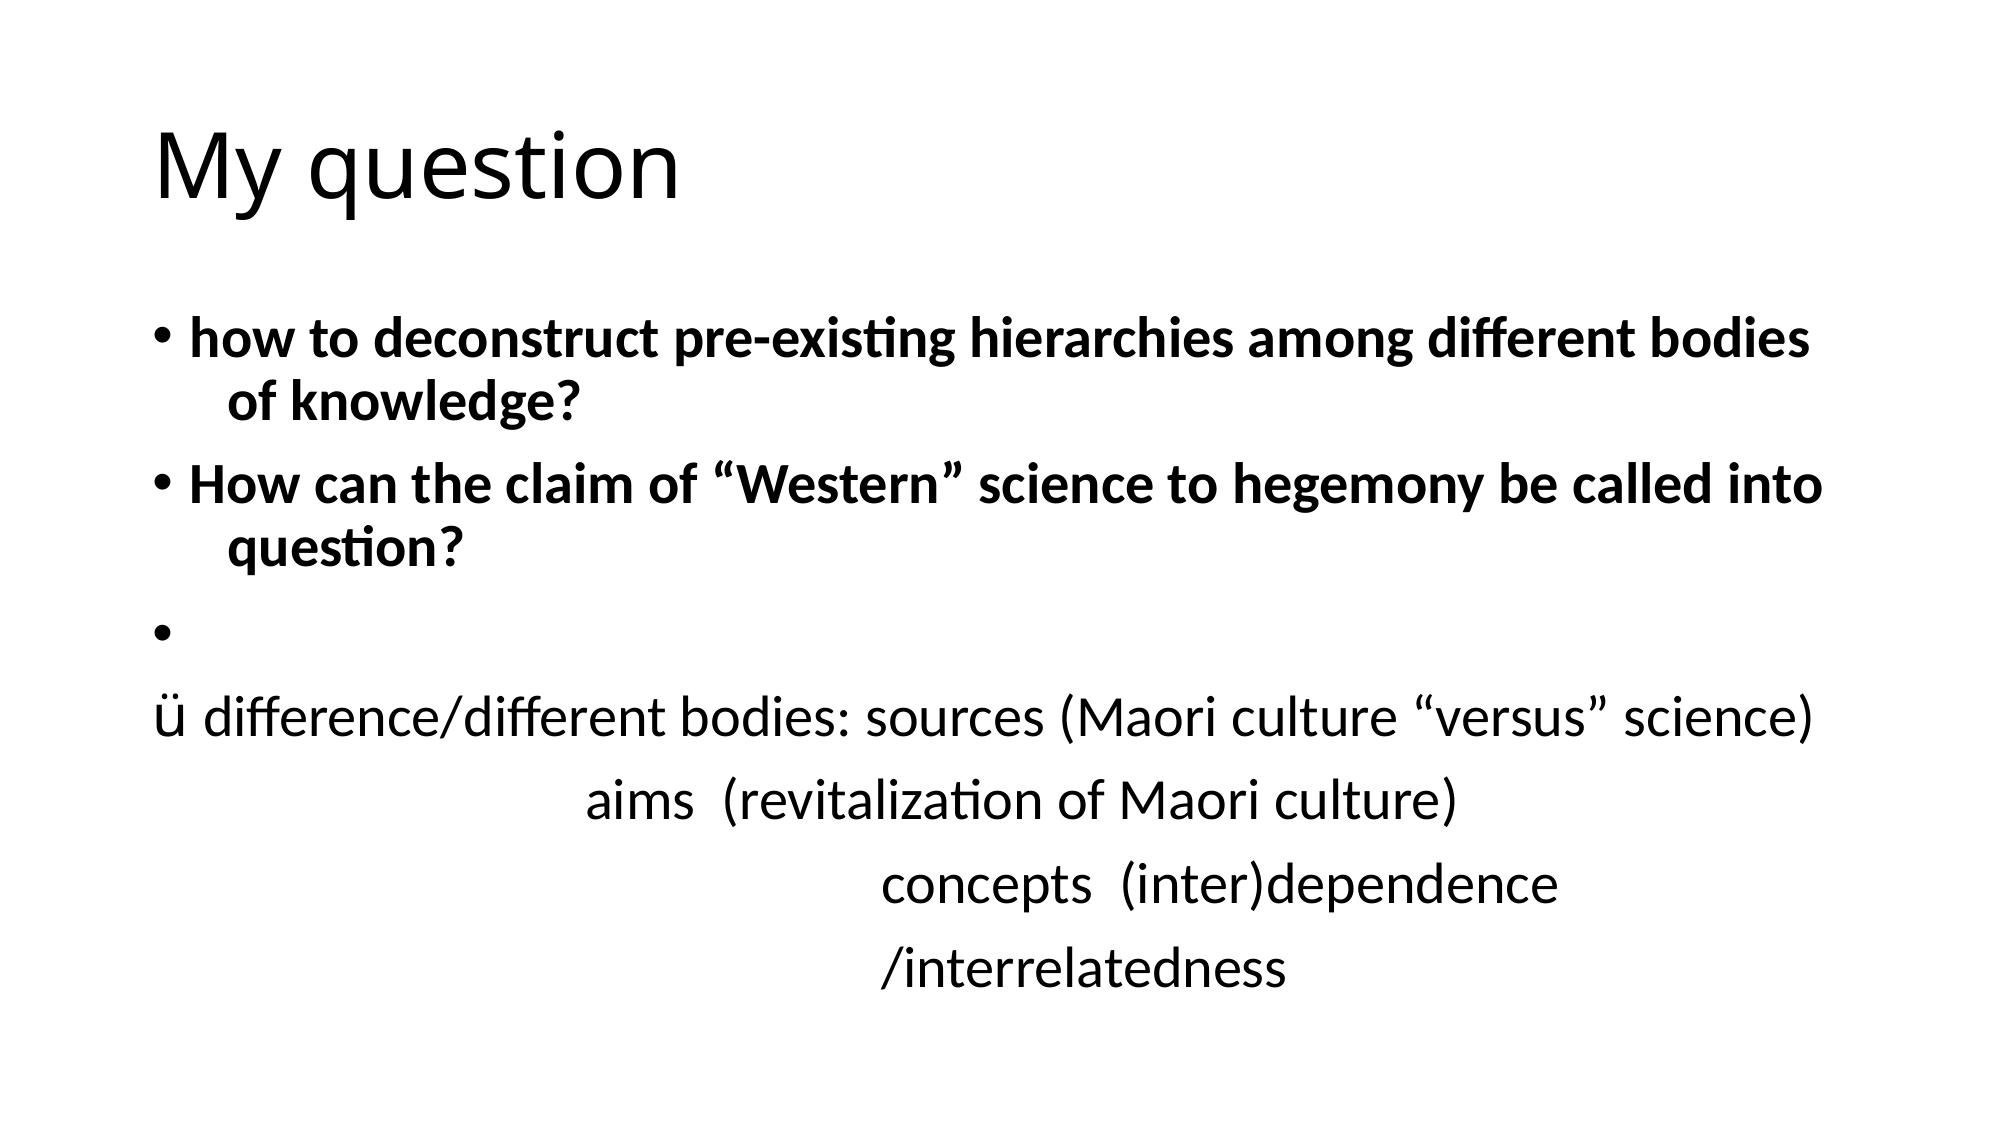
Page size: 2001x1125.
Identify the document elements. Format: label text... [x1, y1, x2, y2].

title My question [137, 59, 1863, 278]
list how to deconstruct pre-existing hierarchies among different bodies of knowledge? How can the claim of “Western” science to hegemony be called into question? difference/different bodies: sources (Maori culture “versus” science) aims (revitalization of Maori culture) concepts (inter)dependence /interrelatedness [137, 299, 1863, 1014]
